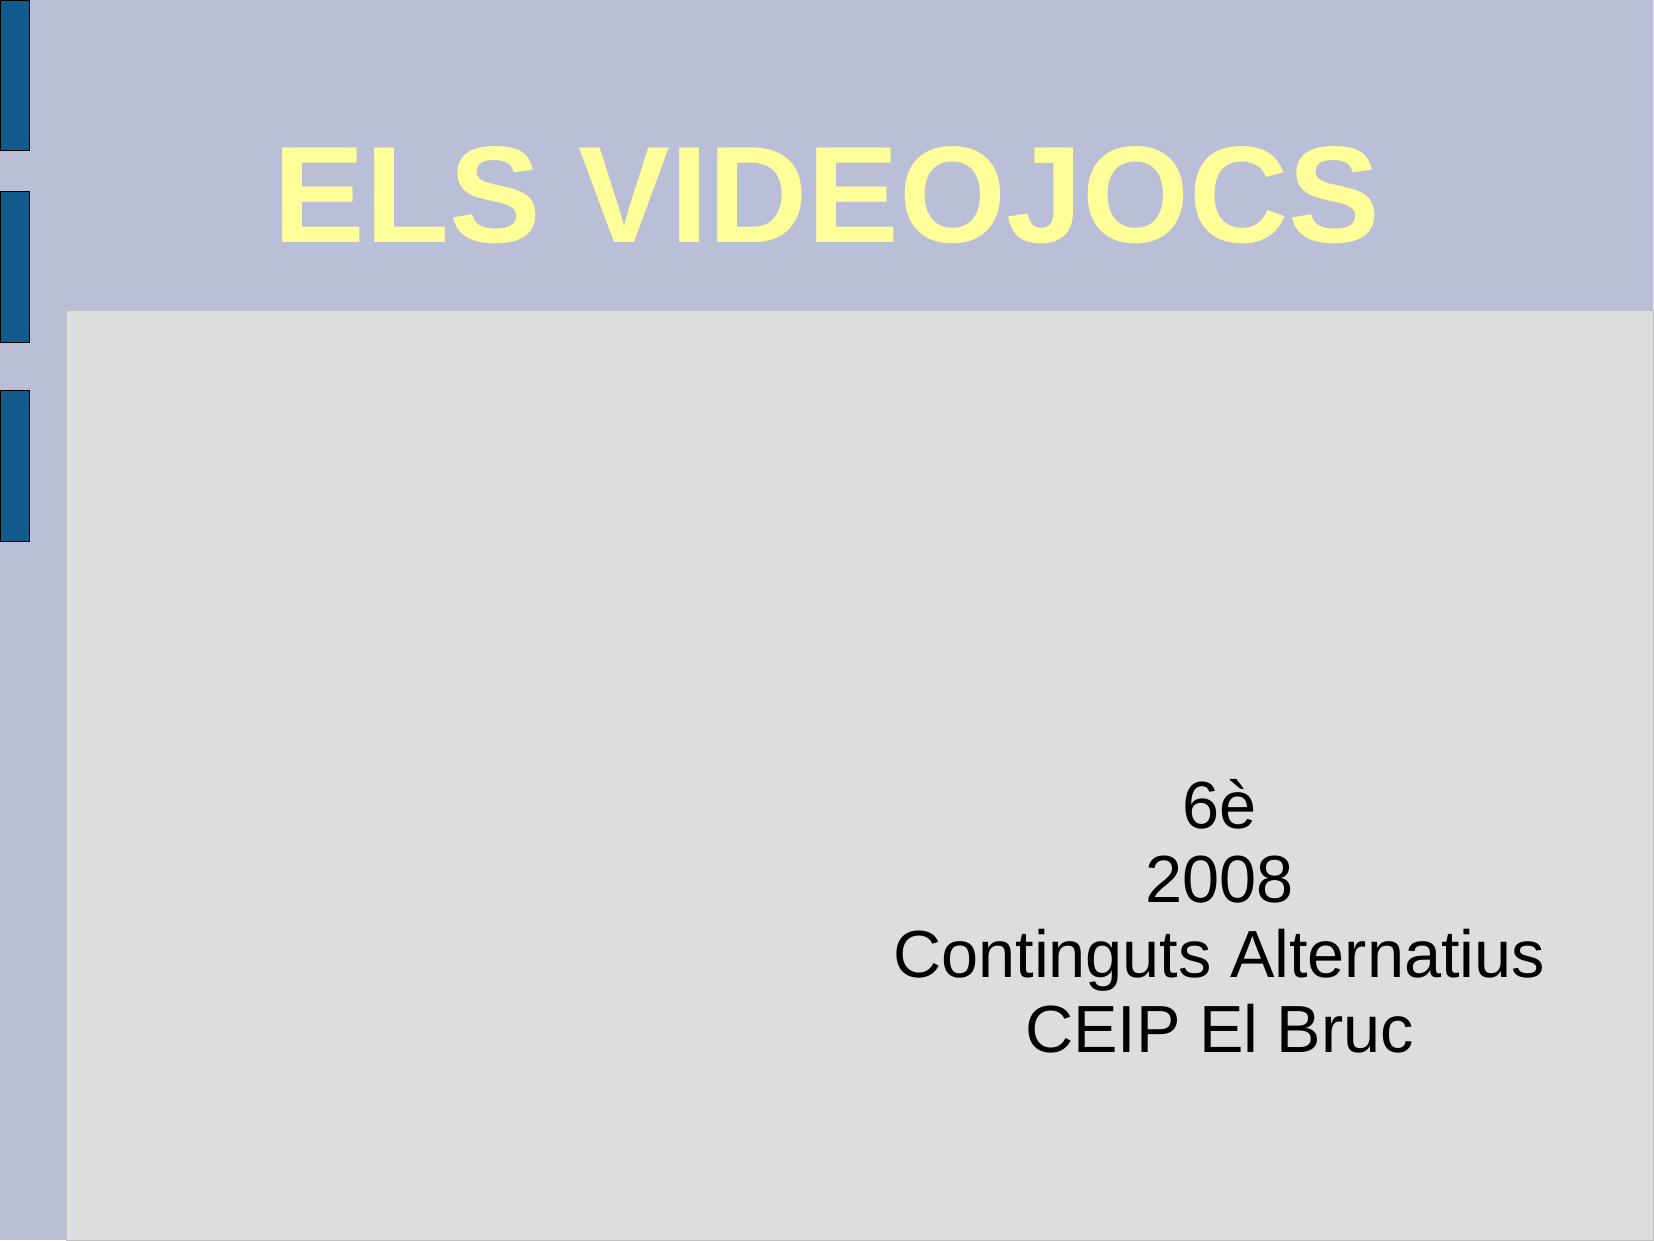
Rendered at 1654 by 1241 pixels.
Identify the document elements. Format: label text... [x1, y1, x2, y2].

title ELS VIDEOJOCS [121, 91, 1534, 299]
list 6è 2008 Continguts Alternatius CEIP El Bruc [826, 767, 1595, 1182]
